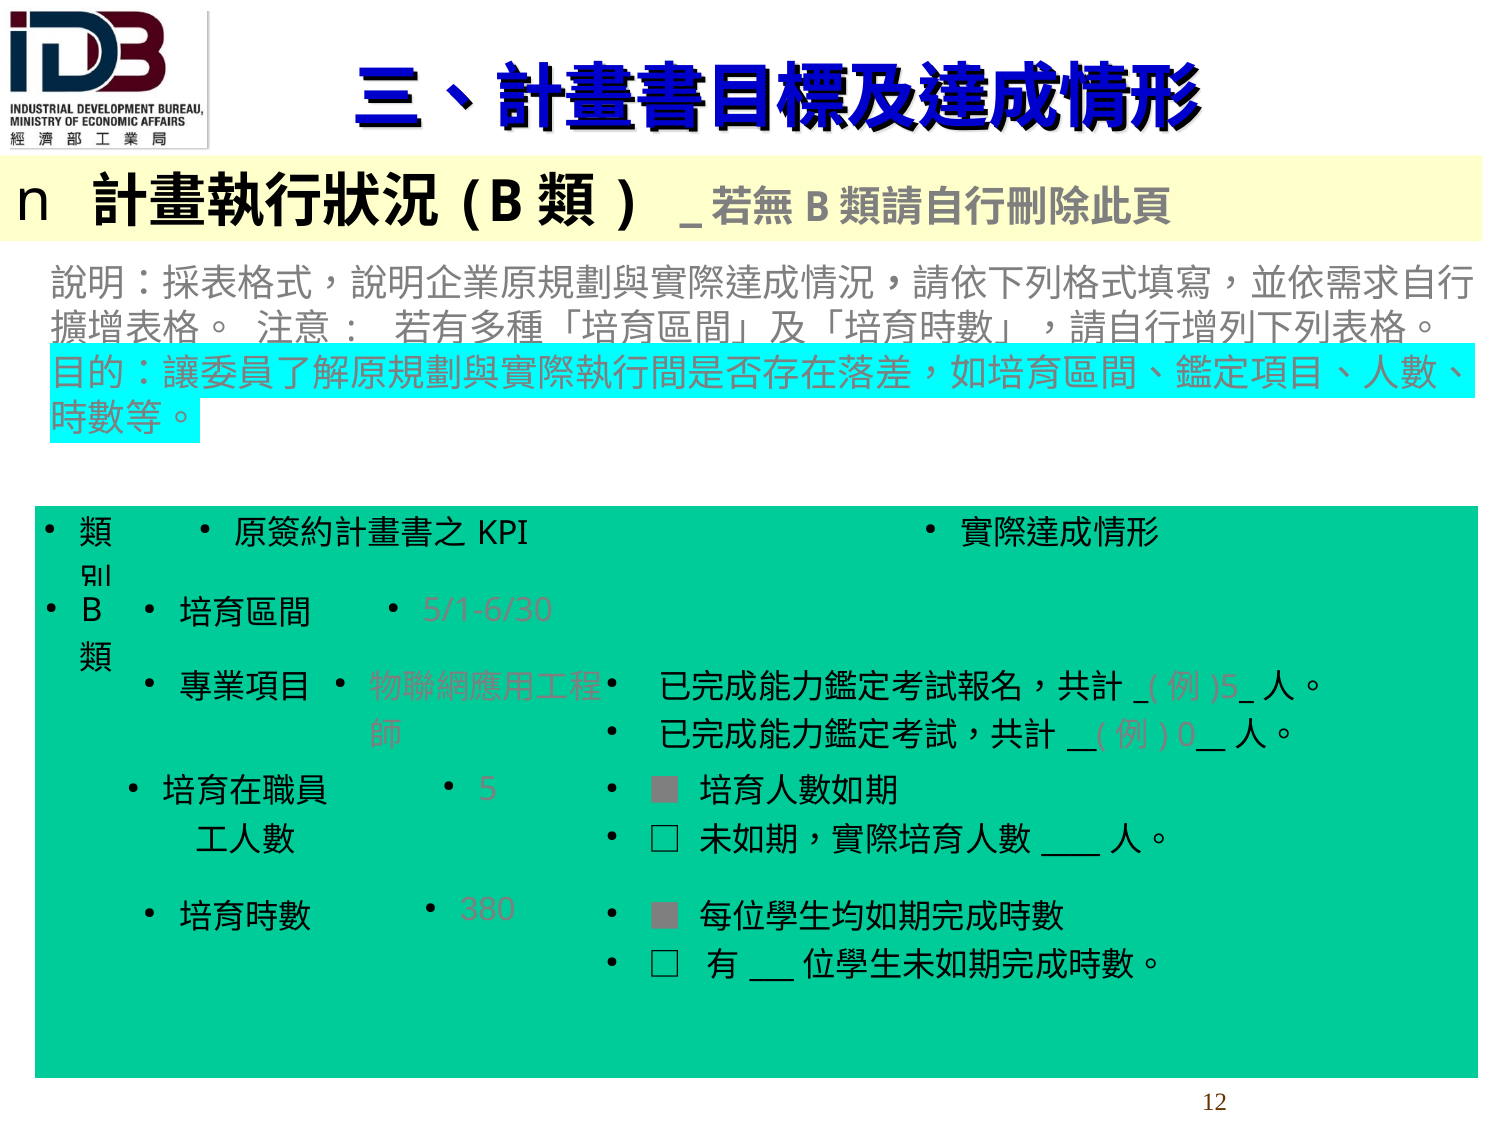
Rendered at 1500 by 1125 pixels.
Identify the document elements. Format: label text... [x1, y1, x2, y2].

table_cell 培育時數 [122, 890, 334, 1078]
table_cell 5/1-6/30 [334, 586, 606, 660]
table_cell ■ 培育人數如期 □ 未如期，實際培育人數____人。 [606, 764, 1478, 890]
table_header 類別 [35, 506, 122, 586]
table_header 實際達成情形 [606, 506, 1478, 586]
table_cell 培育區間 [122, 586, 334, 660]
table_header 原簽約計畫書之KPI [122, 506, 606, 586]
table_cell 專業項目 [122, 660, 334, 764]
text_box 計畫執行狀況(B類) _若無B類請自行刪除此頁 [0, 155, 1483, 242]
text_box 11 [1187, 1078, 1500, 1125]
text_box 說明：採表格式，說明企業原規劃與實際達成情況，請依下列格式填寫，並依需求自行擴增表格。 注意: 若有多種「培育區間」及「培育時數」，請自行增列下列表格。 目的：讓委員了解原規劃與實際執行間是否存在落差，如培育區間、鑑定項目、人數、時數等。 [35, 252, 1499, 447]
table_cell [606, 586, 1478, 660]
table_cell 5 [334, 764, 606, 890]
table_header 類別 [84, 568, 93, 574]
table_cell B類 [35, 586, 122, 1078]
table_cell 已完成能力鑑定考試報名，共計_(例)5_人。 已完成能力鑑定考試，共計__(例) 0__人。 [606, 660, 1478, 764]
table_cell ■ 每位學生均如期完成時數 □ 有___位學生未如期完成時數。 [606, 890, 1478, 1078]
table_cell 380 [334, 890, 606, 1078]
table_cell 培育在職員工人數 [122, 764, 334, 890]
title 三、計畫書目標及達成情形 [0, 42, 1483, 145]
table_cell 物聯網應用工程師 [334, 660, 606, 764]
